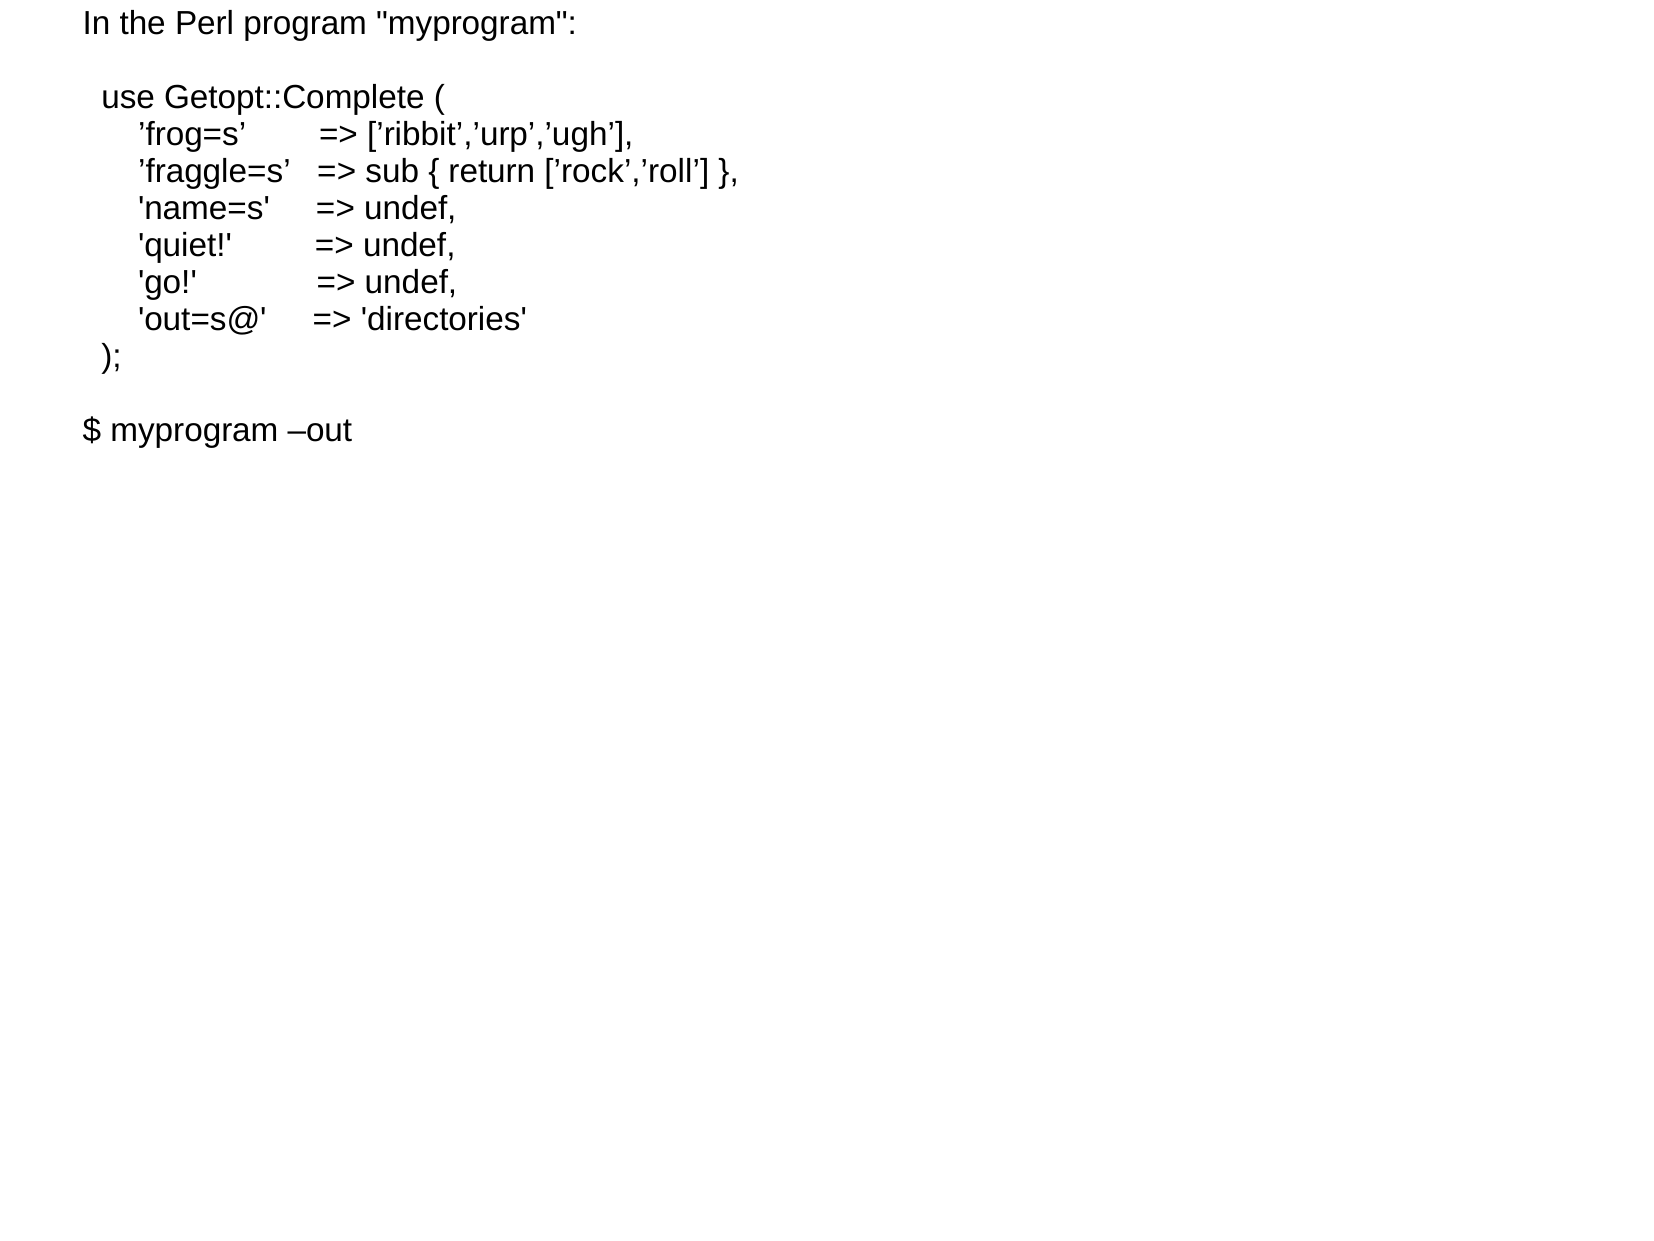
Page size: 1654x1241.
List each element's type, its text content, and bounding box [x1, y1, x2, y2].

subtitle In the Perl program "myprogram": use Getopt::Complete ( ’frog=s’ => [’ribbit’,’urp’,’ugh’], ’fraggle=s’ => sub { return [’rock’,’roll’] }, 'name=s' => undef, 'quiet!' => undef, 'go!' => undef, 'out=s@' => 'directories' ); $ myprogram –out [82, 4, 1571, 1064]
